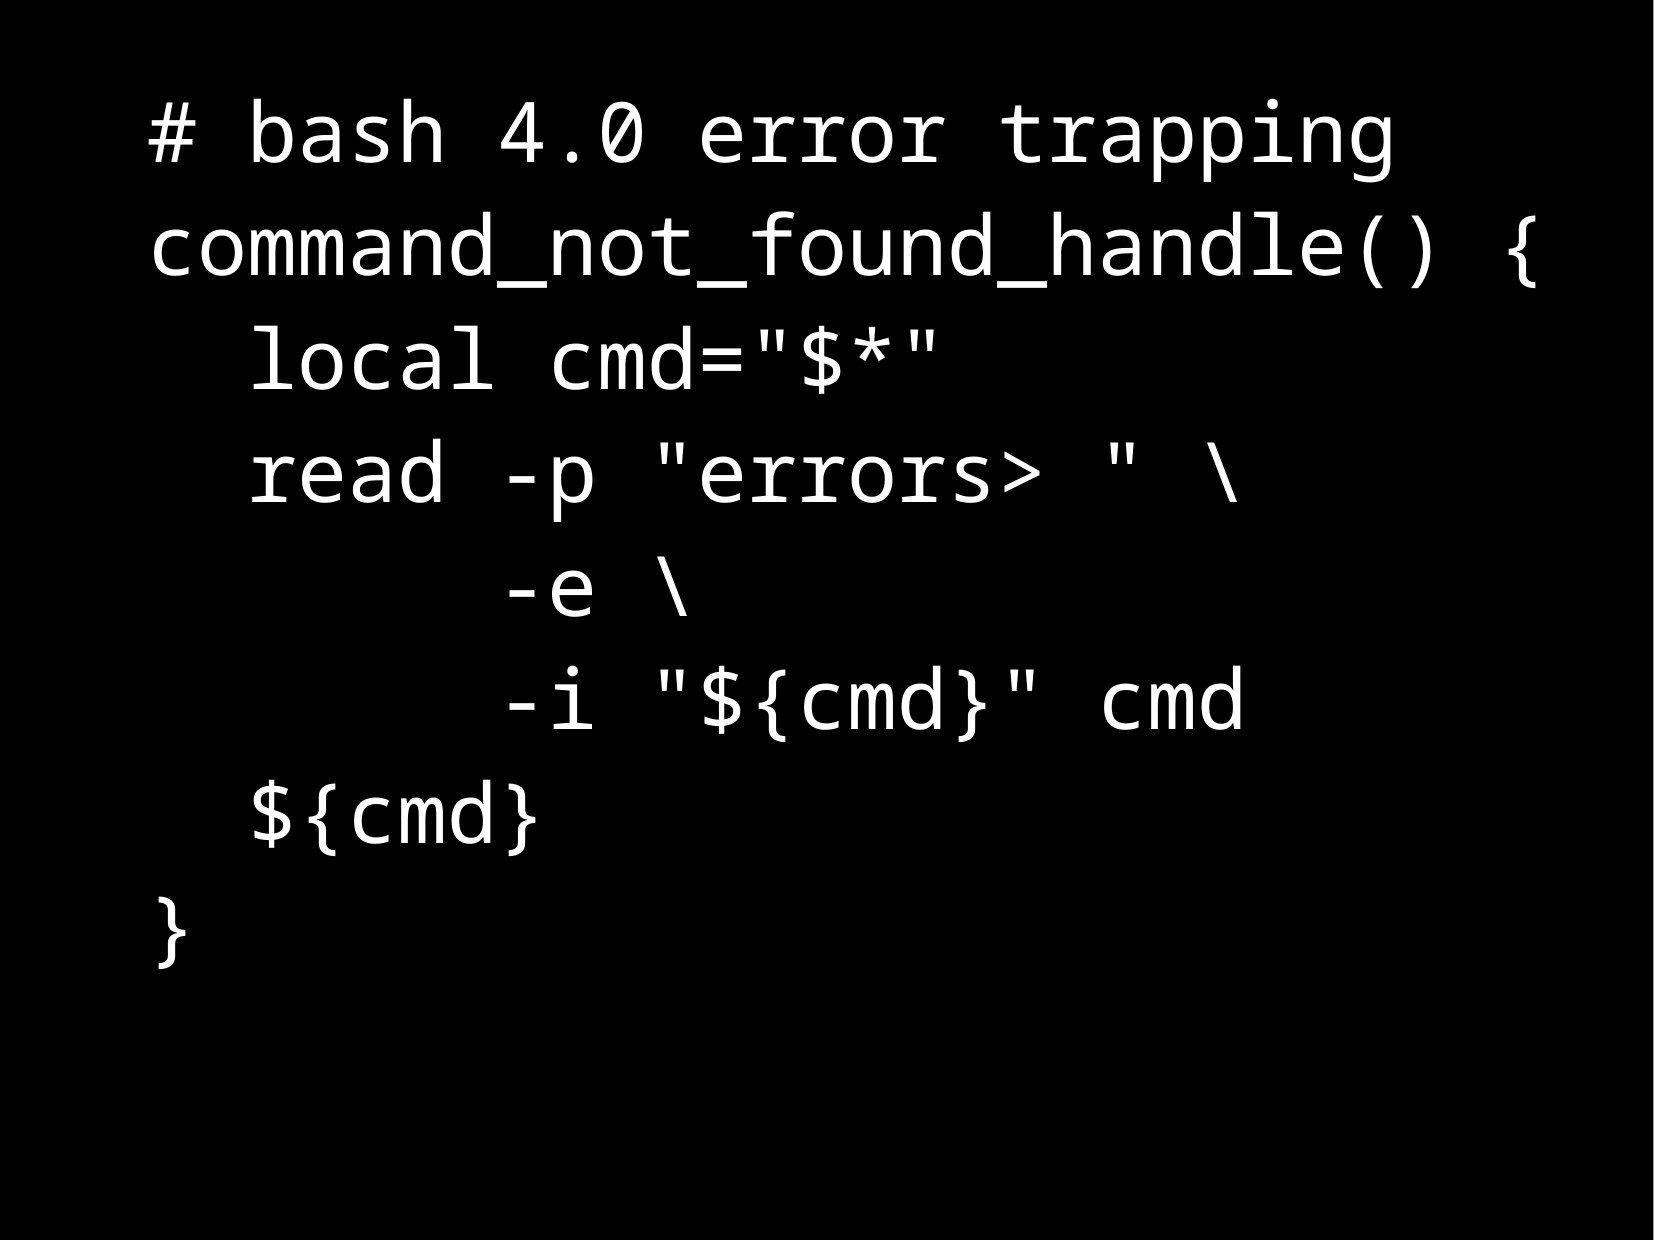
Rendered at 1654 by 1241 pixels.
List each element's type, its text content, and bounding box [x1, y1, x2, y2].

title # bash 4.0 error trapping command_not_found_handle() { local cmd="$*" read -p "errors> " \ -e \ -i "${cmd}" cmd ${cmd} } [147, 162, 1636, 1007]
